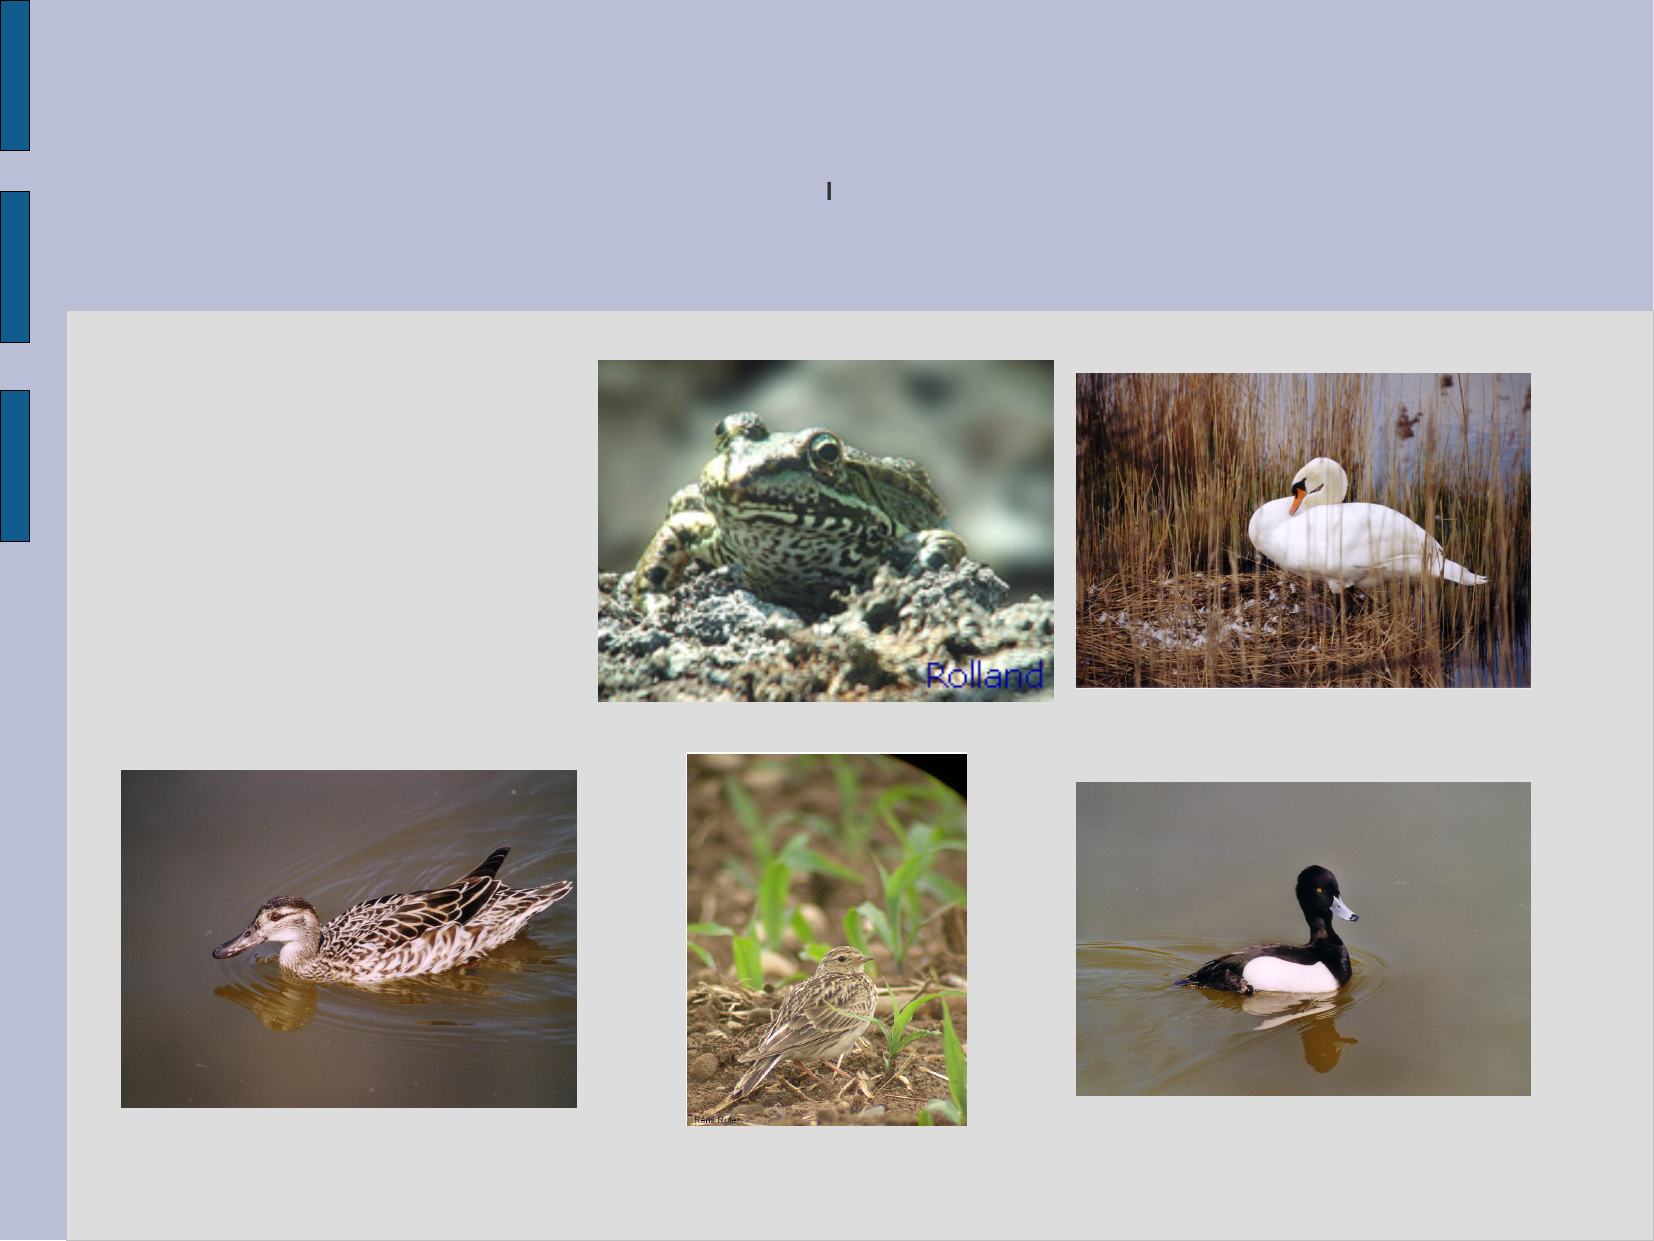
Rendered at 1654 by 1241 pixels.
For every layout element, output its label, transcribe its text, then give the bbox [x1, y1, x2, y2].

picture [1076, 373, 1531, 689]
picture [121, 770, 577, 1108]
title l [123, 88, 1536, 296]
picture [686, 752, 967, 1126]
picture [598, 360, 1054, 702]
picture [1076, 782, 1531, 1096]
